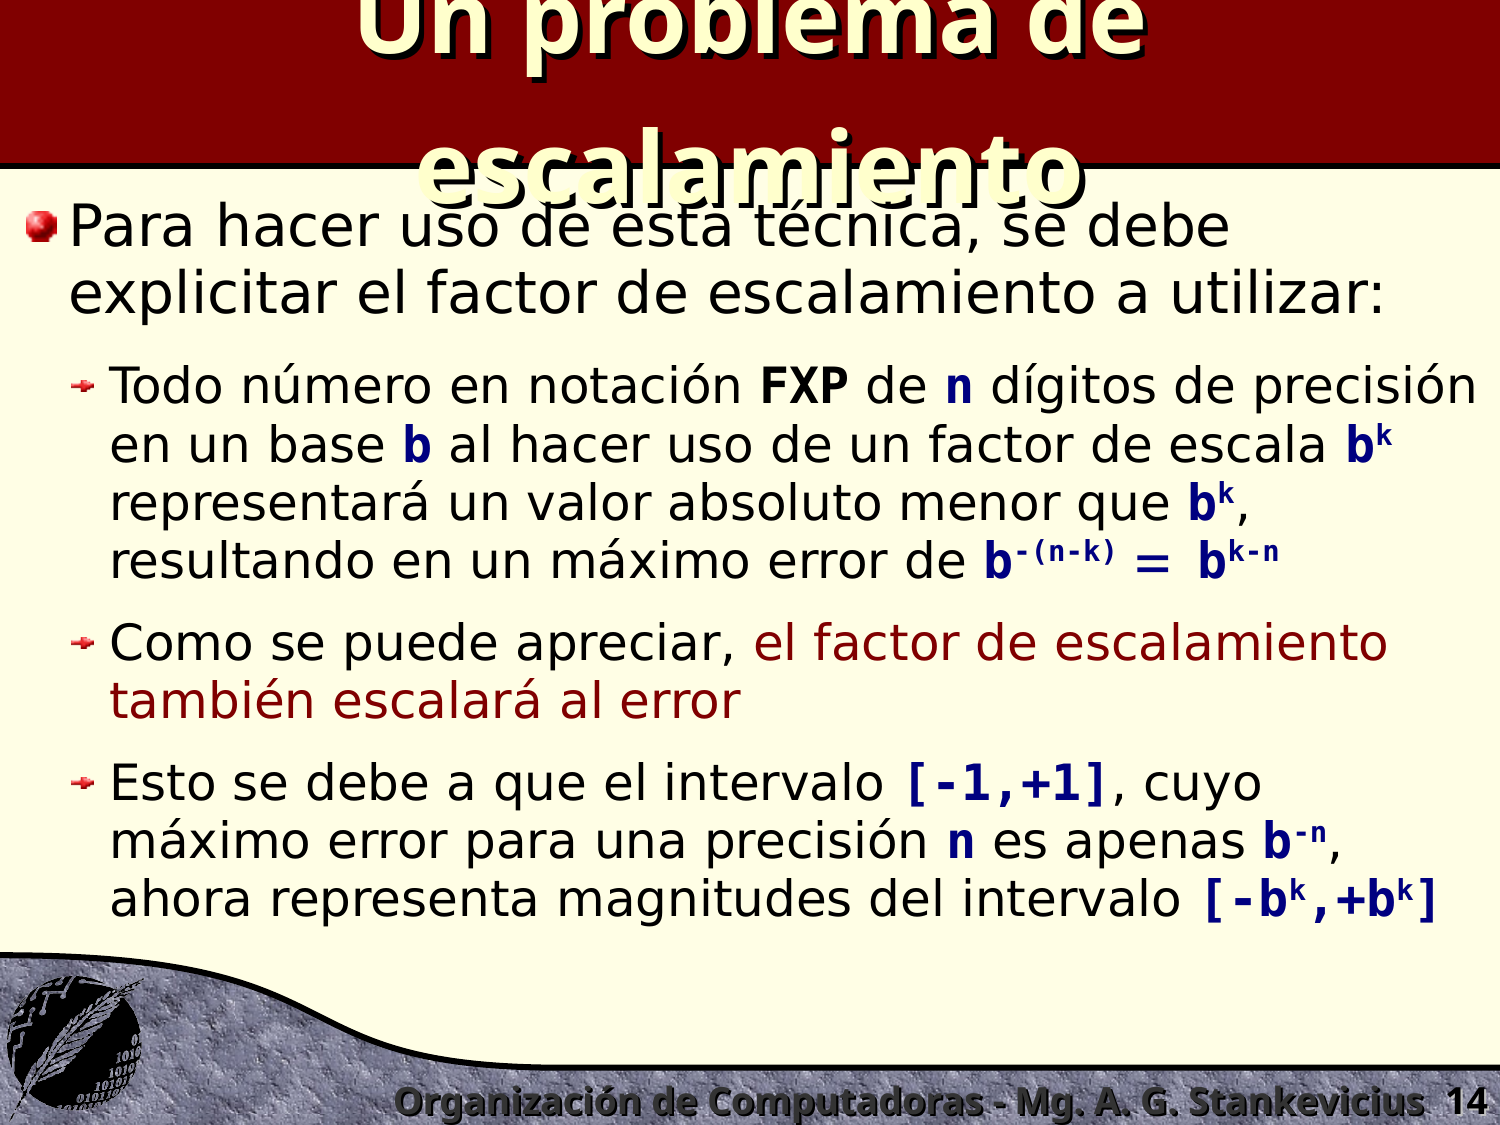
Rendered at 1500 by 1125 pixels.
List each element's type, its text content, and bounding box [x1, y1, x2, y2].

picture [802, 1100, 806, 1110]
title Un problema de escalamiento [15, 5, 1485, 160]
picture [0, 959, 1500, 1125]
picture [448, 1100, 455, 1110]
picture [1058, 1100, 1065, 1110]
list Para hacer uso de esta técnica, se debe explicitar el factor de escalamiento a utilizar: Todo número en notación FXP de n dígitos de precisión en un base b al hacer uso de un factor de escala bk representará un valor absoluto menor que bk, resultando en un máximo error de b-(n-k) = bk-n Como se puede apreciar, el factor de escalamiento también escalará al error Esto se debe a que el intervalo [-1,+1], cuyo máximo error para una precisión n es apenas b-n, ahora representa magnitudes del intervalo [-bk,+bk] [11, 192, 1486, 936]
